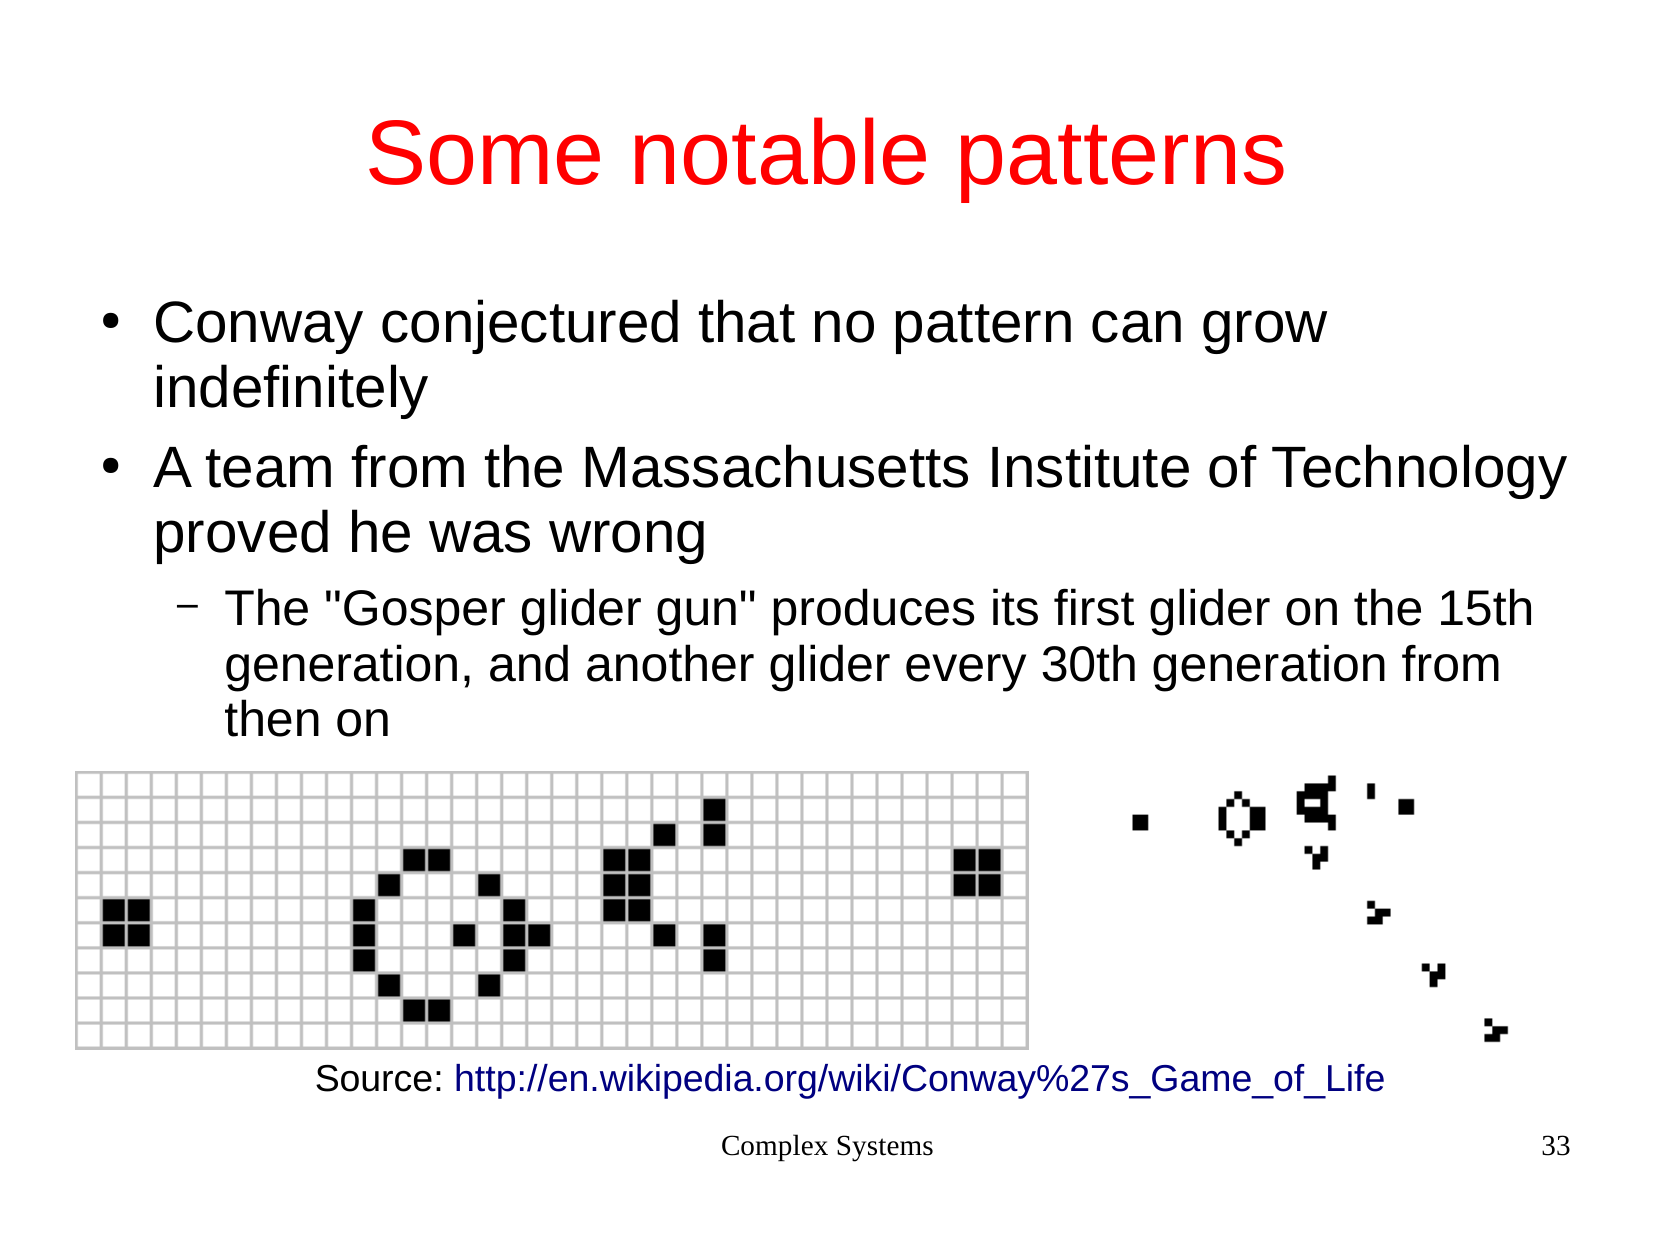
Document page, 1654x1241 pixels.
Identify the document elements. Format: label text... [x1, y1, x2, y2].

title Some notable patterns [82, 49, 1571, 257]
text_box Source: http://en.wikipedia.org/wiki/Conway%27s_Game_of_Life [300, 1050, 1412, 1107]
picture [75, 771, 1029, 1051]
list Conway conjectured that no pattern can grow indefinitely A team from the Massachusetts Institute of Technology proved he was wrong The "Gosper glider gun" produces its first glider on the 15th generation, and another glider every 30th generation from then on [82, 290, 1571, 1109]
picture [1125, 768, 1516, 1051]
